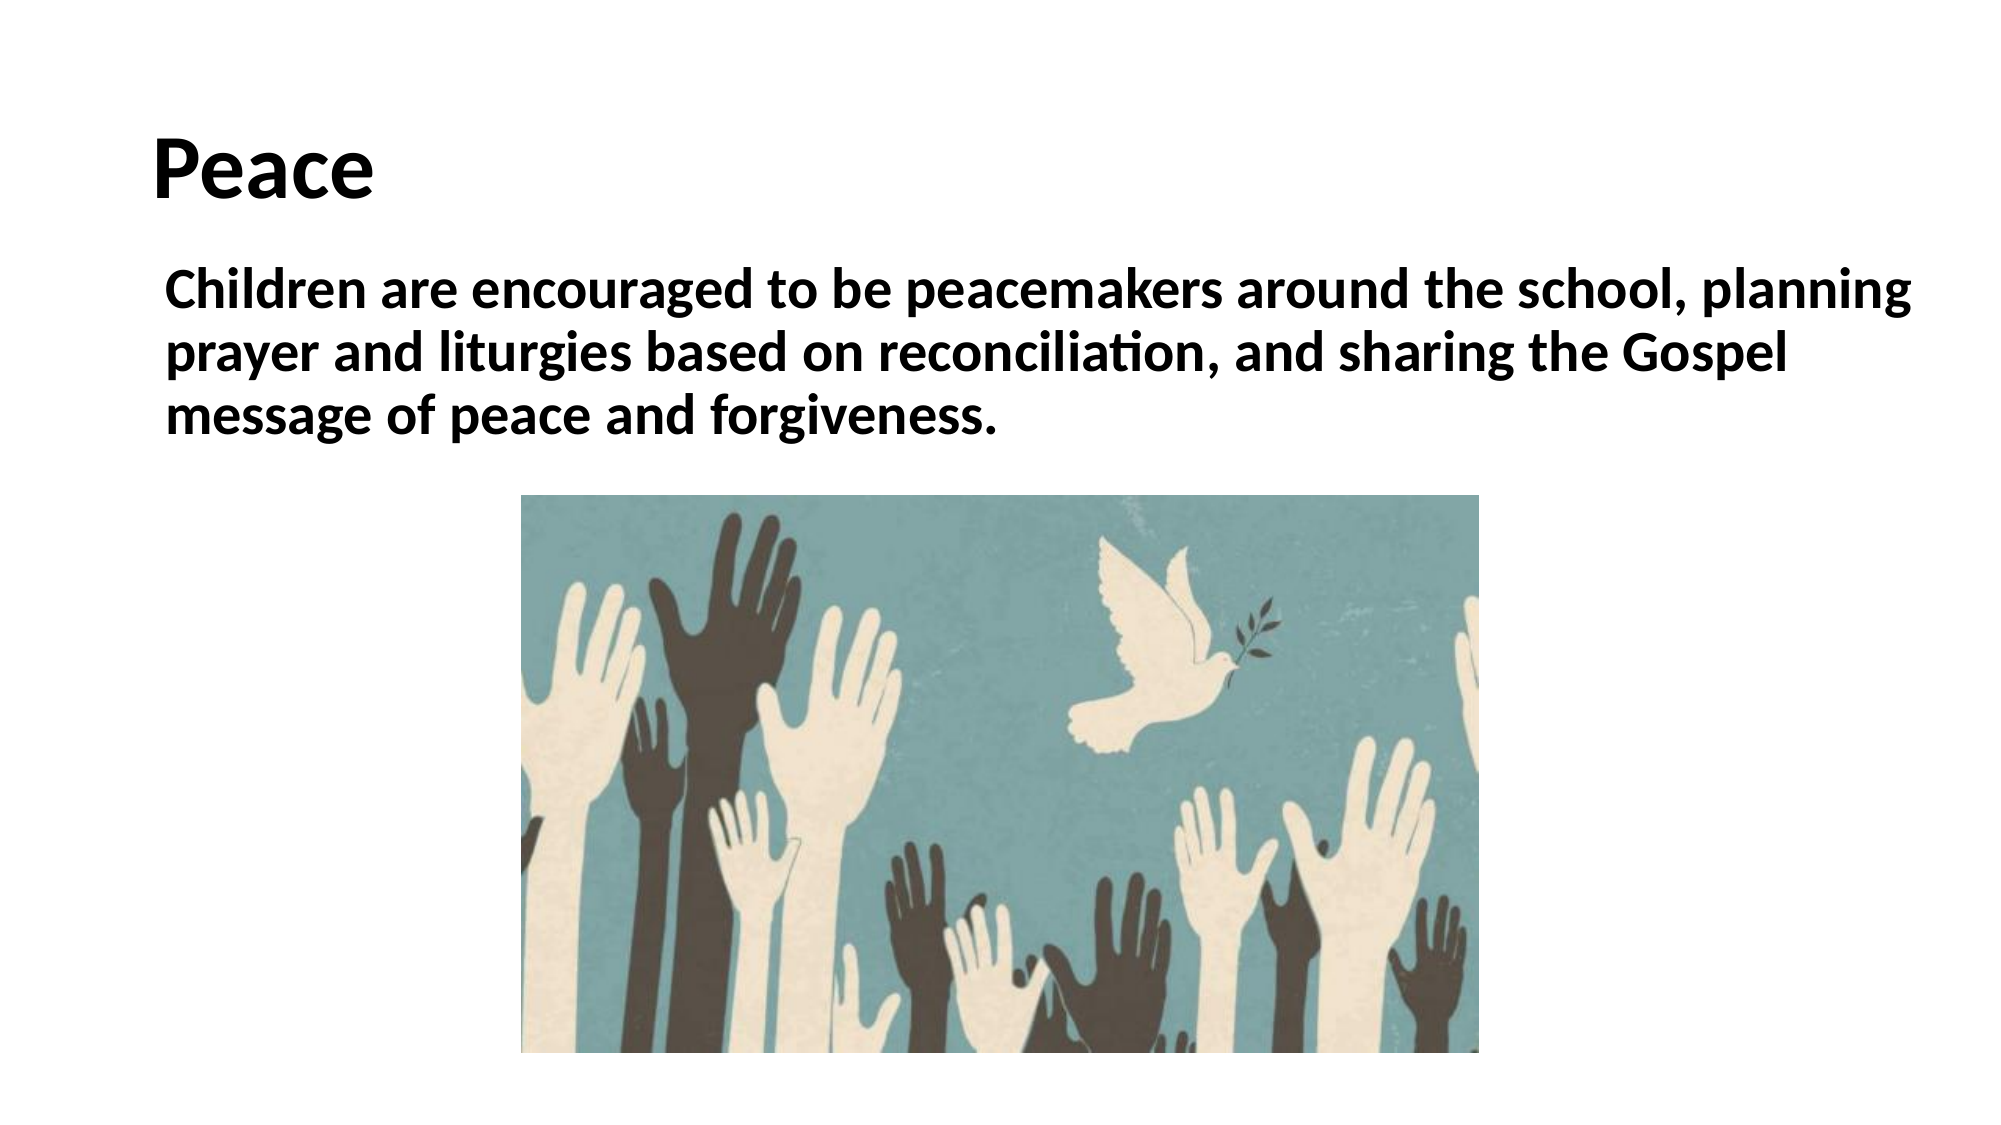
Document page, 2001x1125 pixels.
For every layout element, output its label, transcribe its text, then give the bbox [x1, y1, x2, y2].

title Peace [137, 59, 1863, 278]
list Children are encouraged to be peacemakers around the school, planning prayer and liturgies based on reconciliation, and sharing the Gospel message of peace and forgiveness. [150, 251, 1936, 464]
picture [521, 495, 1479, 1053]
